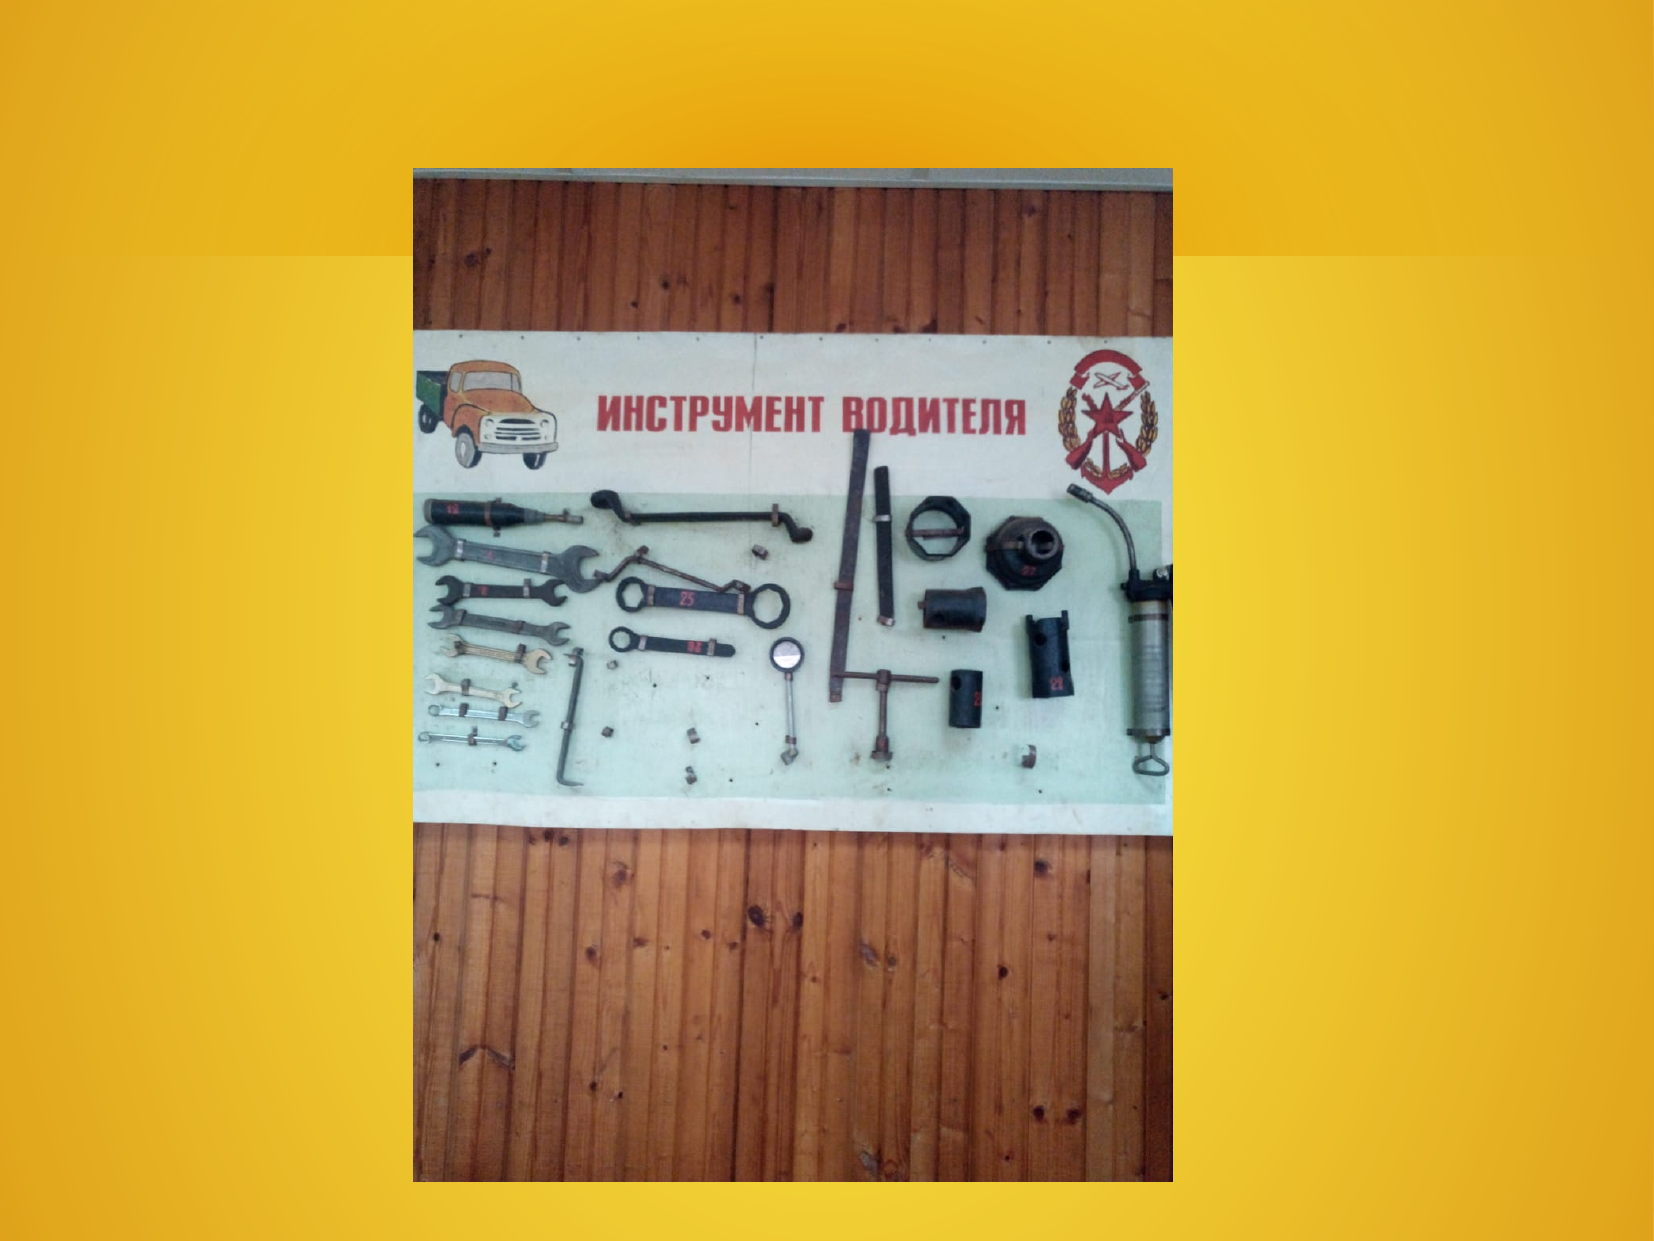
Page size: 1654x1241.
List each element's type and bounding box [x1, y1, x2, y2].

picture [413, 168, 1173, 1182]
